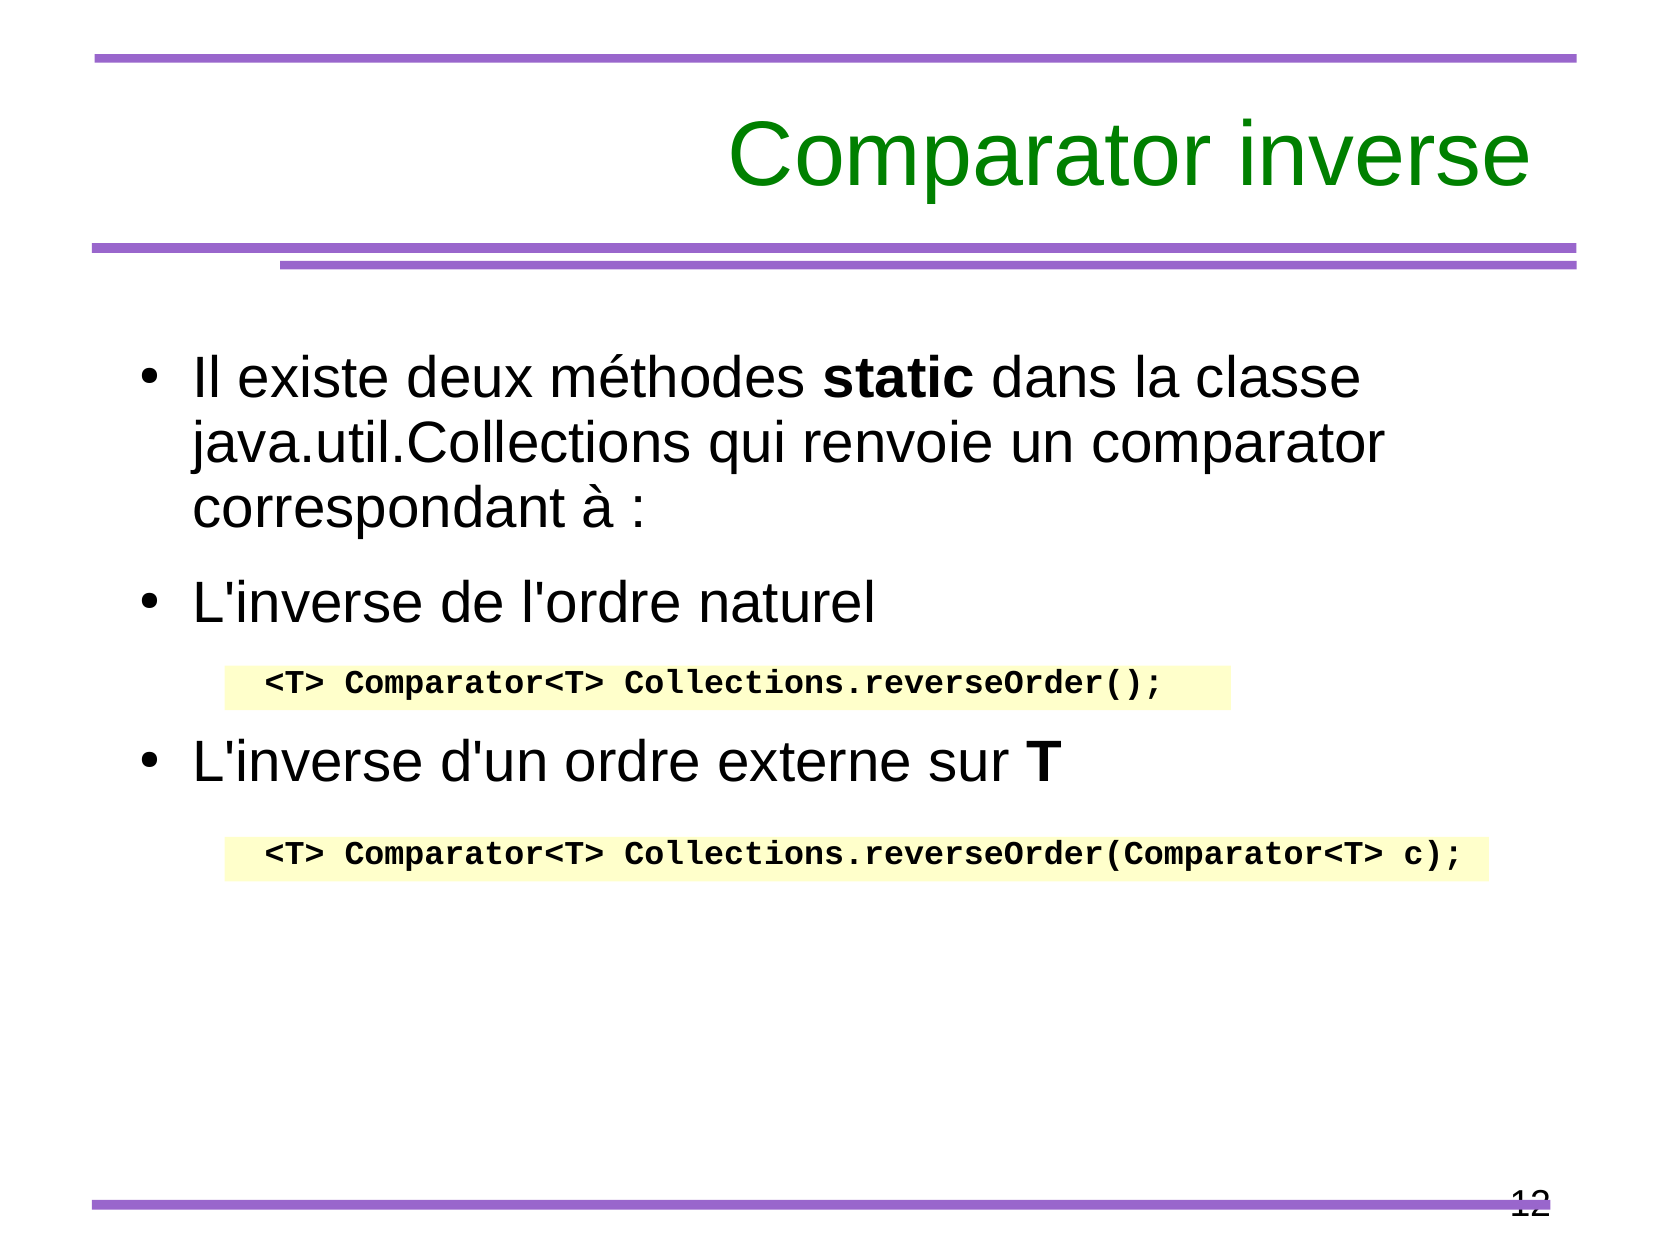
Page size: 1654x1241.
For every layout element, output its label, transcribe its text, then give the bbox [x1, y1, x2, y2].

title Comparator inverse [121, 49, 1534, 257]
text_box <T> Comparator<T> Collections.reverseOrder(); [224, 665, 1231, 711]
text_box <T> Comparator<T> Collections.reverseOrder(Comparator<T> c); [224, 836, 1489, 882]
list Il existe deux méthodes static dans la classe java.util.Collections qui renvoie un comparator correspondant à : L'inverse de l'ordre naturel L'inverse d'un ordre externe sur T [121, 344, 1534, 1127]
